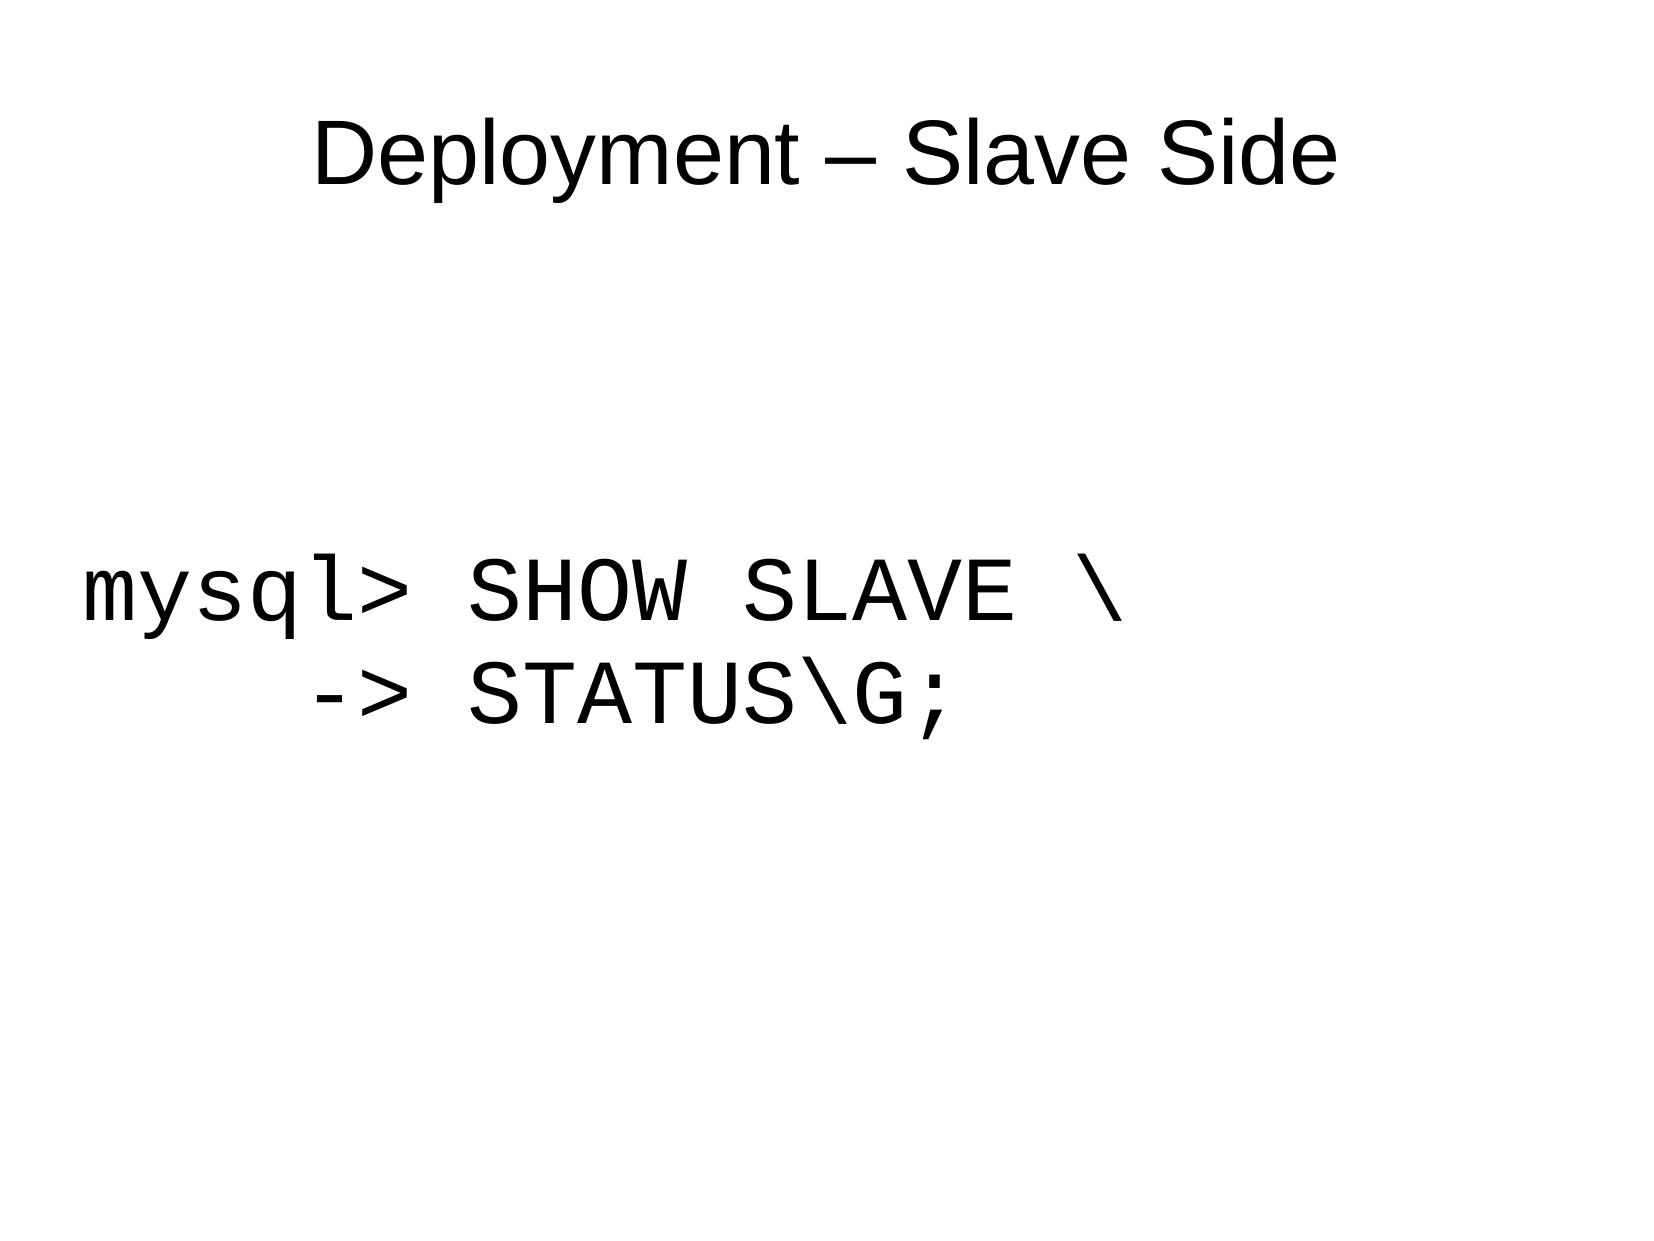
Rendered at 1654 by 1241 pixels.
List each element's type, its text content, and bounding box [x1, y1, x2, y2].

title Deployment – Slave Side [82, 49, 1571, 257]
subtitle mysql> SHOW SLAVE \ -> STATUS\G; [82, 290, 1571, 1109]
